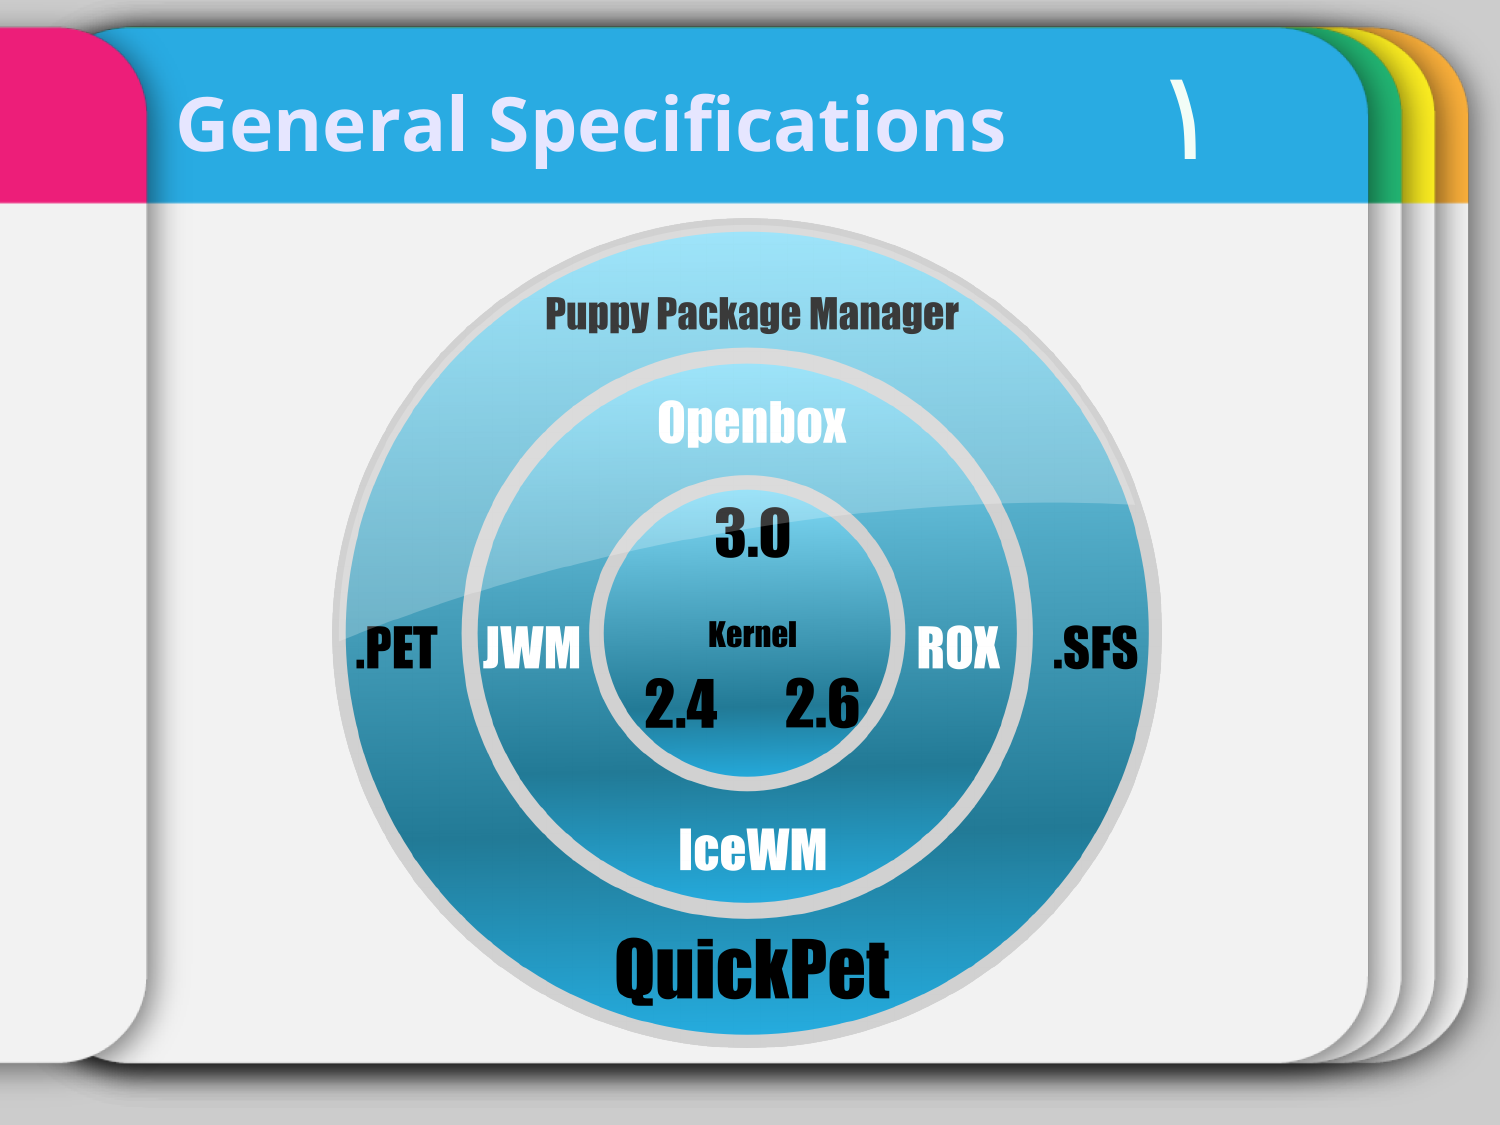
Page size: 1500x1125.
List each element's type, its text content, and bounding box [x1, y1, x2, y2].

text_box ۱ [1099, 27, 1276, 193]
text_box General Specifications [160, 69, 1105, 174]
picture [0, 0, 1500, 1125]
